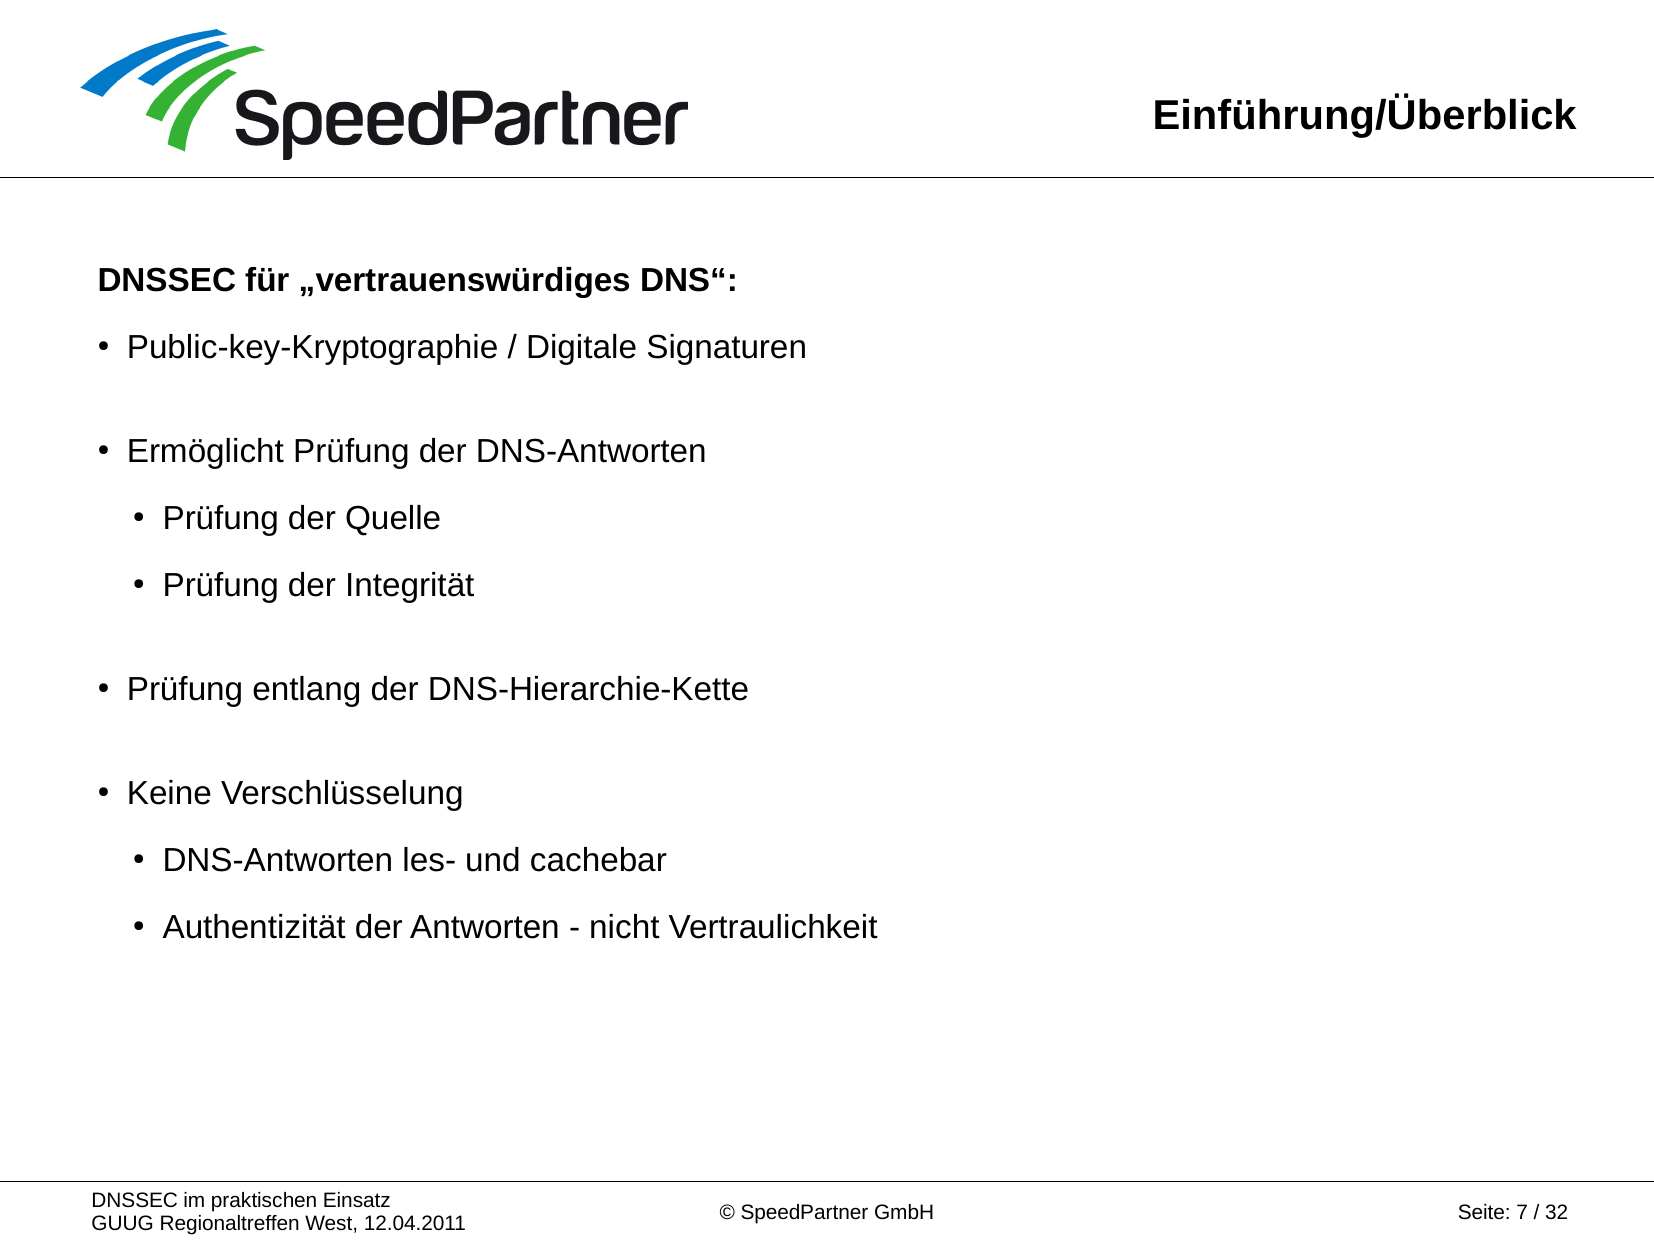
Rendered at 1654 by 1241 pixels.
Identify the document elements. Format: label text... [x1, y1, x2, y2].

title Einführung/Überblick [590, 70, 1577, 160]
picture [80, 29, 688, 160]
text_box DNSSEC für „vertrauenswürdiges DNS“: Public-key-Kryptographie / Digitale Signaturen Ermöglicht Prüfung der DNS-Antworten Prüfung der Quelle Prüfung der Integrität Prüfung entlang der DNS-Hierarchie-Kette Keine Verschlüsselung DNS-Antworten les- und cachebar Authentizität der Antworten - nicht Vertraulichkeit [82, 253, 1565, 1151]
